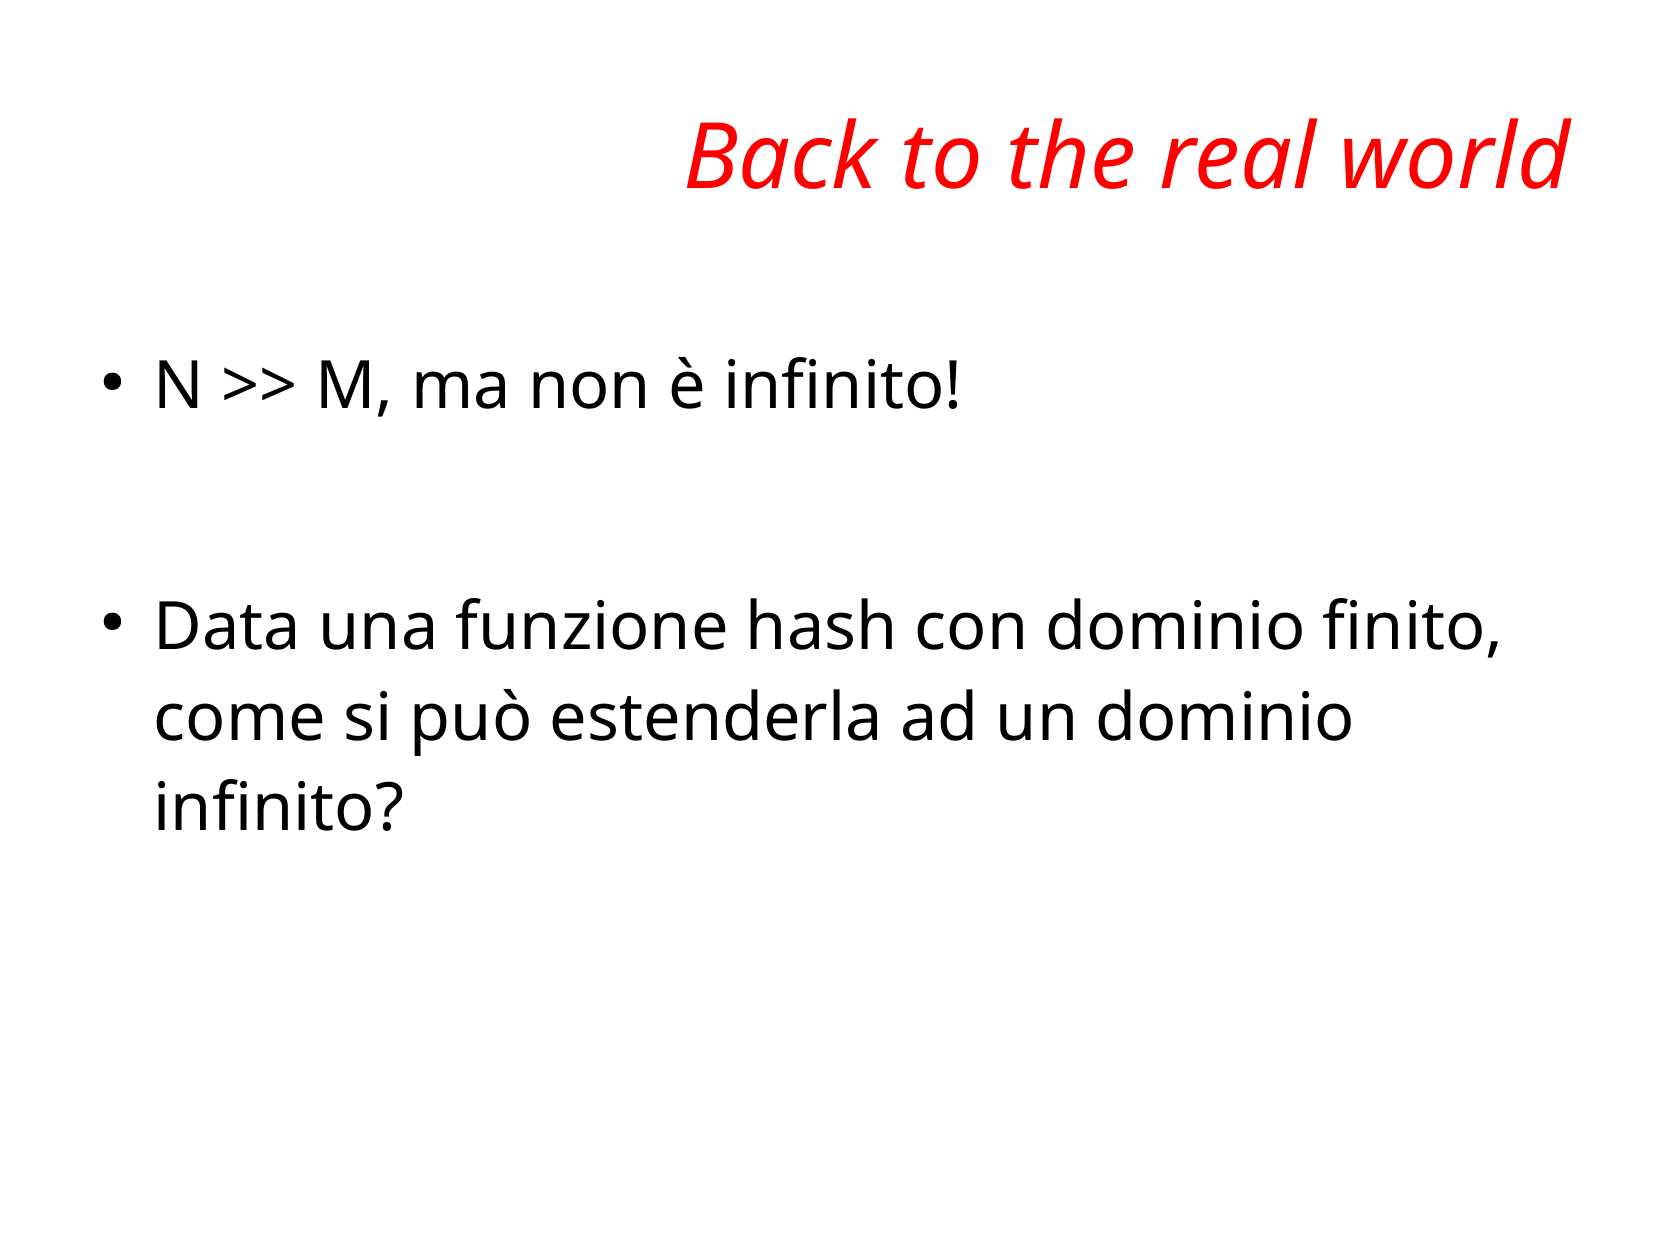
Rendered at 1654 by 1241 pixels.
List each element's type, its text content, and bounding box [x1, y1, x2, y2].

title Back to the real world [82, 49, 1571, 257]
list N >> M, ma non è infinito! Data una funzione hash con dominio finito, come si può estenderla ad un dominio infinito? [82, 337, 1571, 1109]
